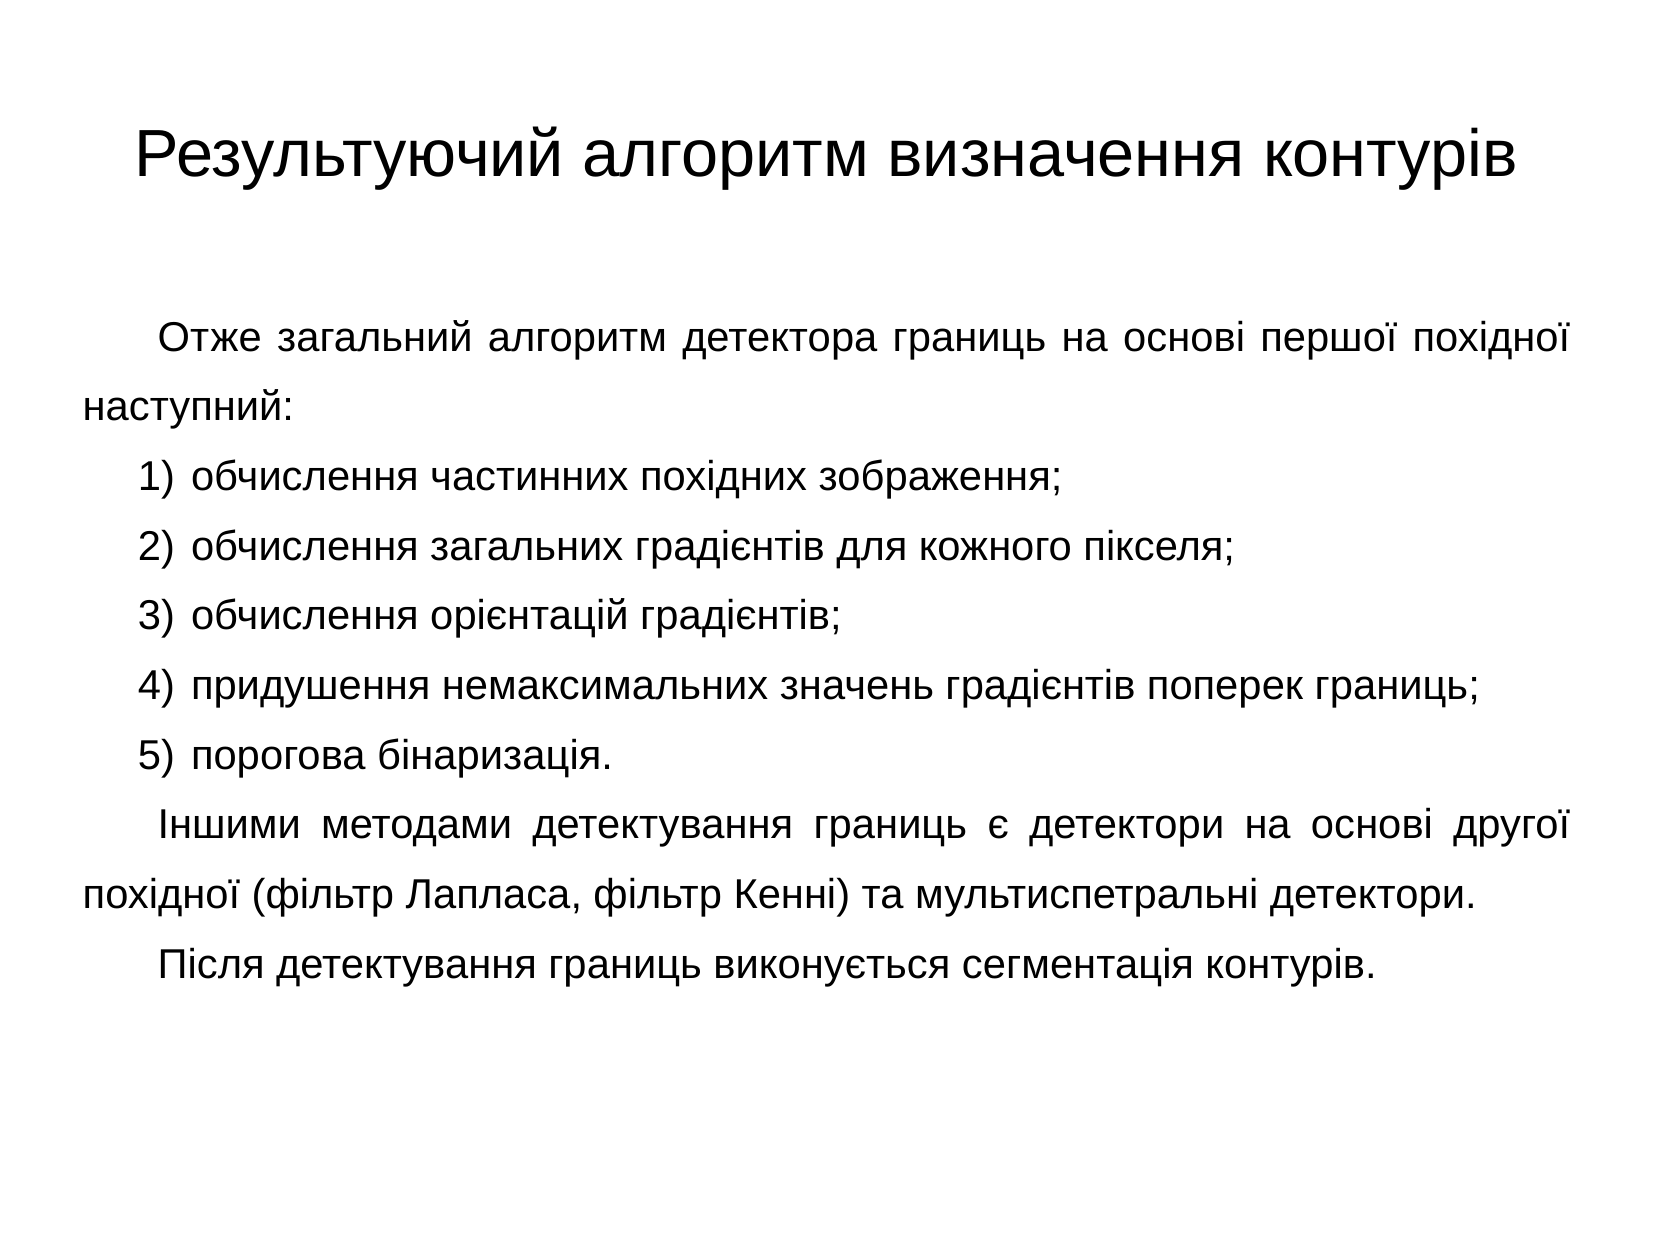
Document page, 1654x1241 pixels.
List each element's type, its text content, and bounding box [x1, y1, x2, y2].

title Результуючий алгоритм визначення контурів [82, 49, 1571, 257]
list Отже загальний алгоритм детектора границь на основі першої похідної наступний: обчислення частинних похідних зображення; обчислення загальних градієнтів для кожного пікселя; обчислення орієнтацій градієнтів; придушення немаксимальних значень градієнтів поперек границь; порогова бінаризація. Іншими методами детектування границь є детектори на основі другої похідної (фільтр Лапласа, фільтр Кенні) та мультиспетральні детектори. Після детектування границь виконується сегментація контурів. [82, 290, 1571, 1010]
